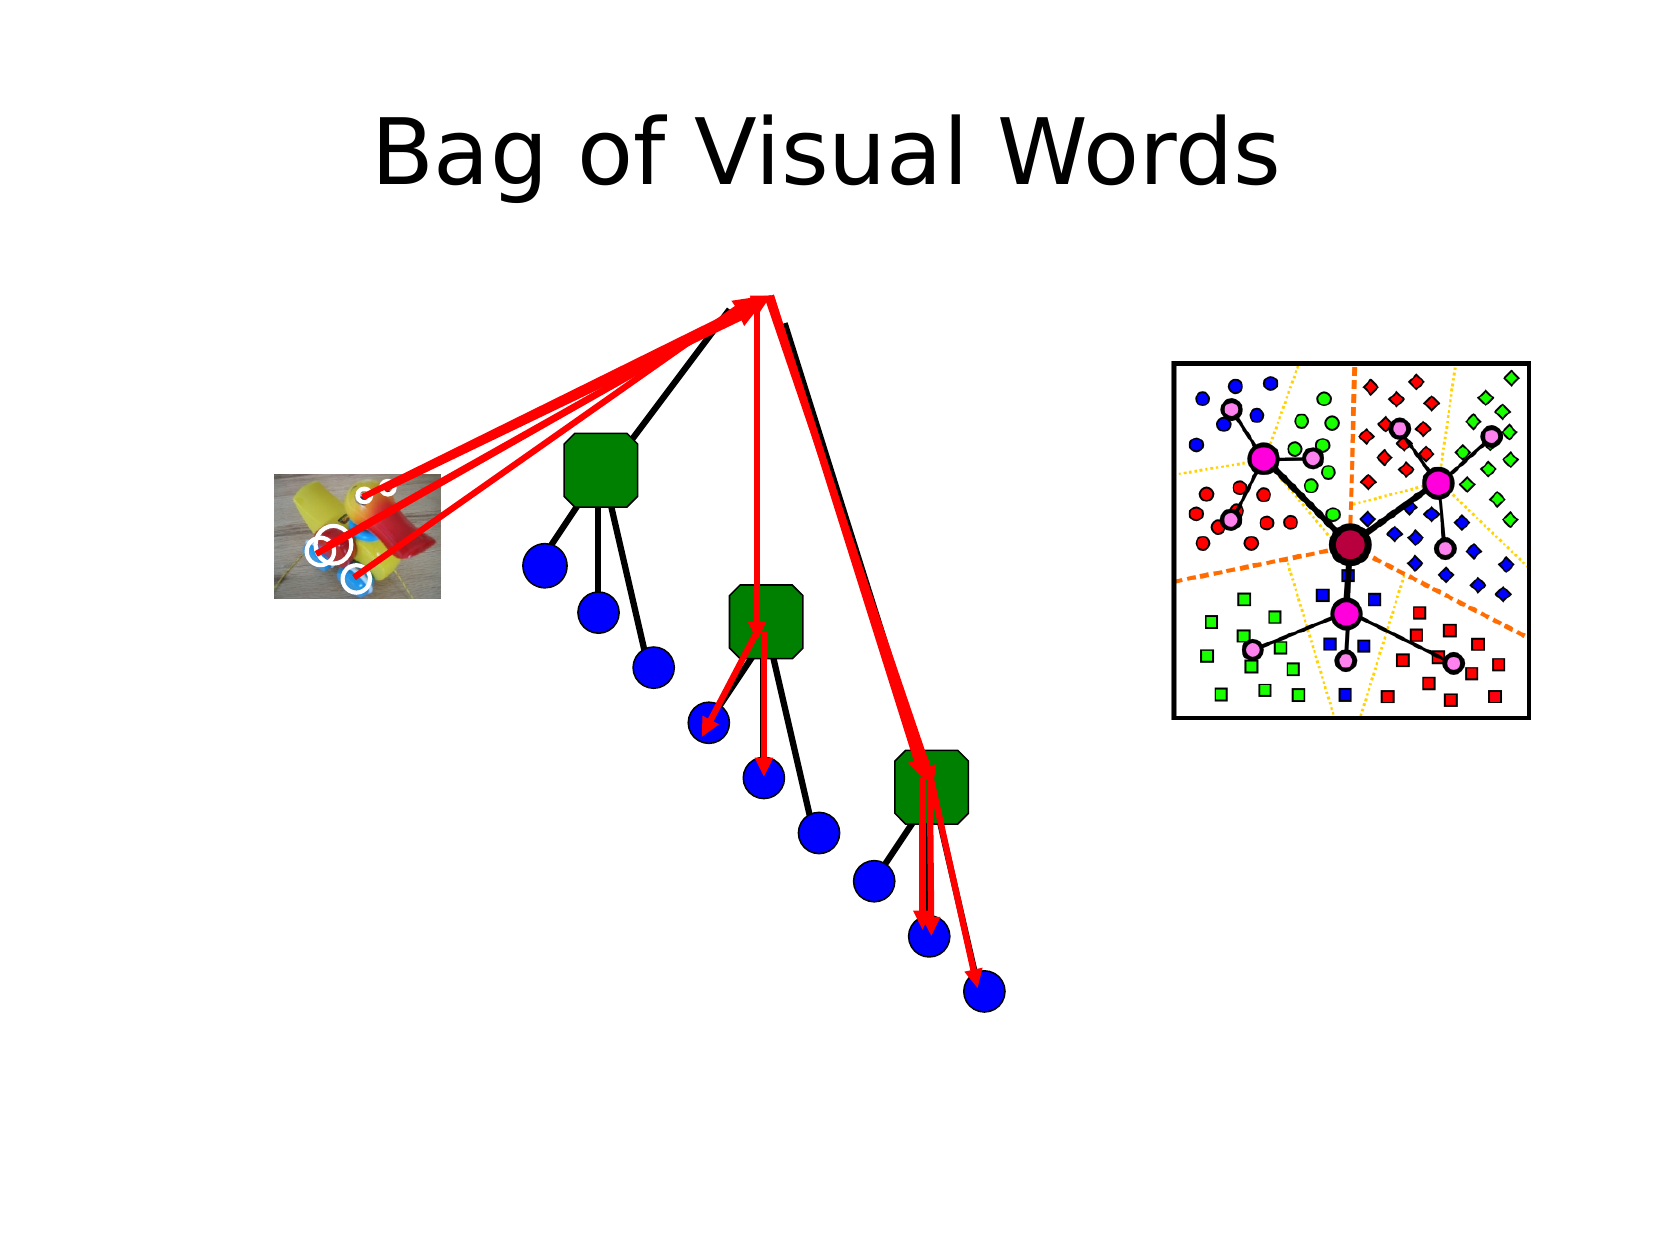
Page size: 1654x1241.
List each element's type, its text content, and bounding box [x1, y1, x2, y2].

text_box [853, 860, 895, 902]
text_box [894, 750, 921, 825]
picture [274, 474, 441, 599]
text_box [798, 812, 840, 854]
text_box [926, 750, 969, 825]
text_box [633, 647, 675, 689]
picture [322, 550, 331, 559]
picture [334, 541, 349, 561]
picture [1171, 361, 1531, 721]
text_box [522, 543, 568, 588]
text_box [564, 433, 638, 508]
picture [318, 540, 326, 548]
text_box [760, 585, 803, 659]
text_box [963, 970, 1006, 1013]
text_box [747, 635, 761, 659]
text_box [577, 591, 620, 634]
picture [345, 568, 367, 590]
picture [309, 544, 321, 562]
text_box [743, 759, 785, 799]
text_box [688, 702, 730, 744]
title Bag of Visual Words [82, 49, 1571, 257]
text_box [908, 918, 950, 957]
picture [322, 529, 343, 539]
text_box [729, 585, 754, 658]
